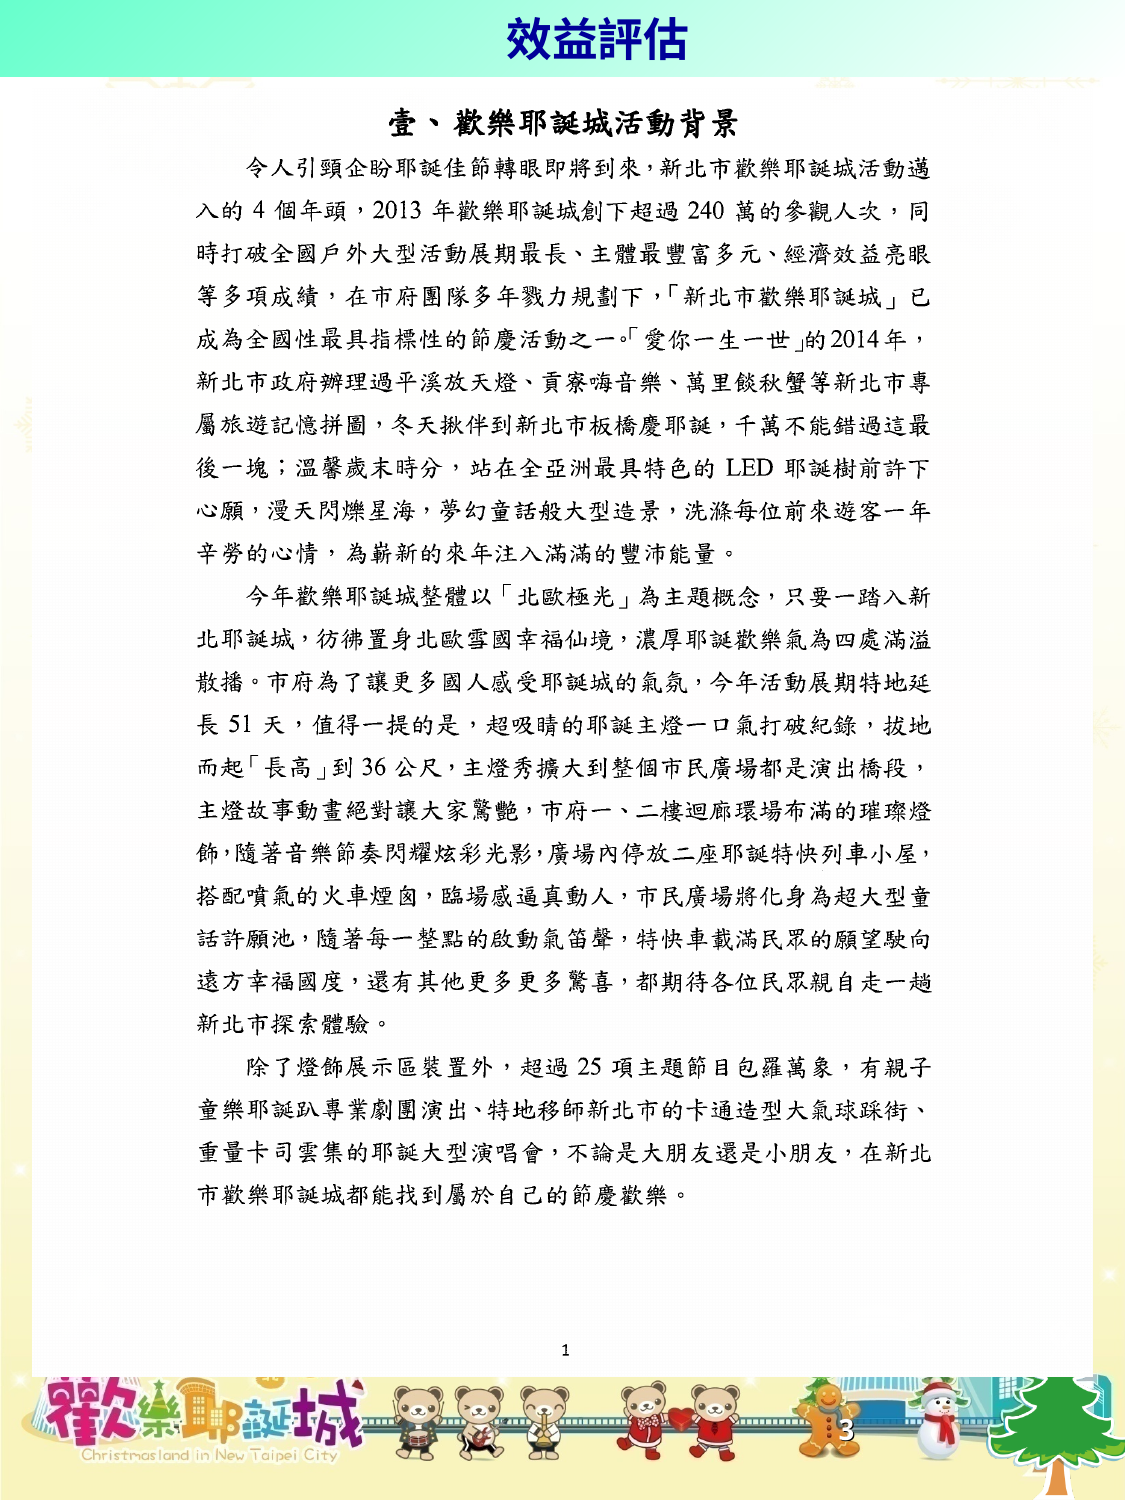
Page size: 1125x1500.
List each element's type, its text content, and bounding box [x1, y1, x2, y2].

picture [32, 88, 1093, 1377]
title 效益評估 [196, 0, 1000, 76]
text_box 3 [822, 1390, 1085, 1471]
